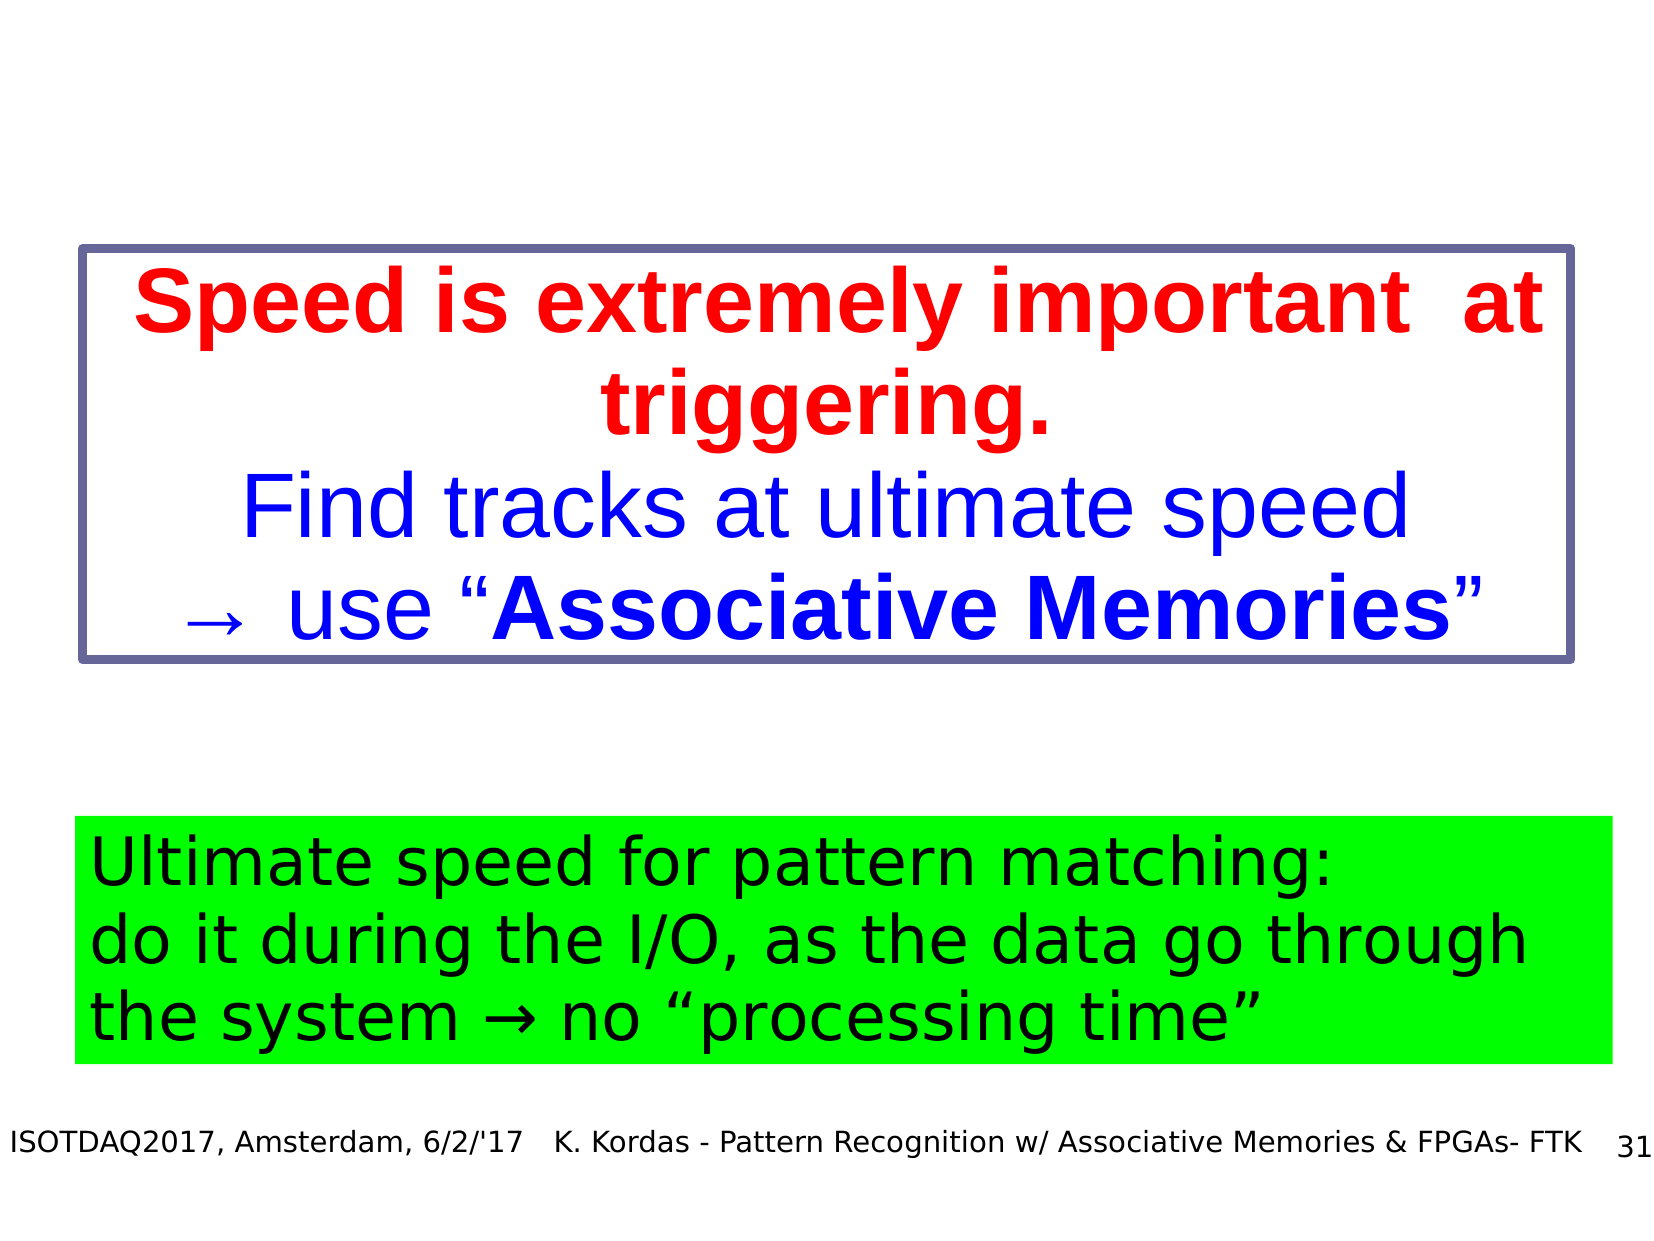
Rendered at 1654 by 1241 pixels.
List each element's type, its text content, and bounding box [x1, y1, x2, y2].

title Speed is extremely important at triggering. Find tracks at ultimate speed → use “Associative Memories” [82, 248, 1571, 660]
text_box Ultimate speed for pattern matching: do it during the I/O, as the data go through the system → no “processing time” [75, 815, 1613, 1065]
